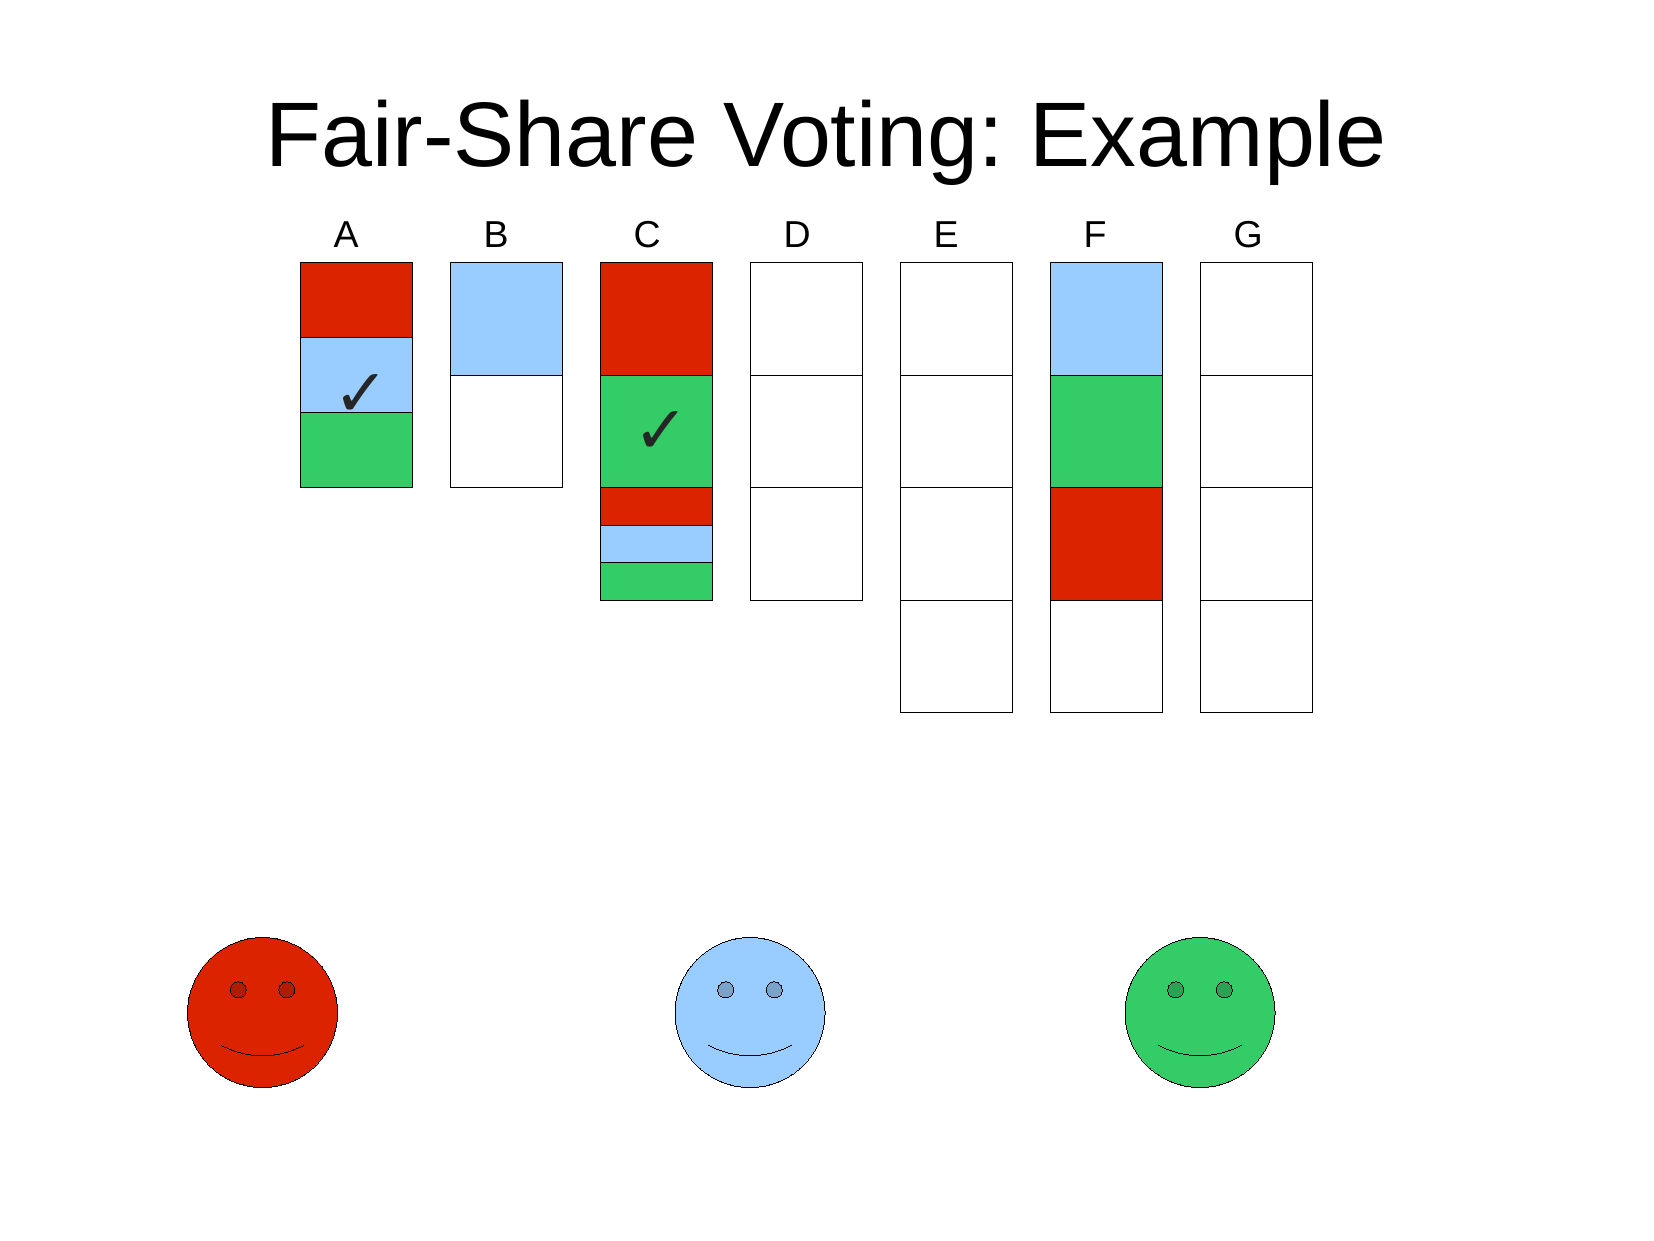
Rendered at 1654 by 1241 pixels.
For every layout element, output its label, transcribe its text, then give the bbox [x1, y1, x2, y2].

text_box D [768, 205, 826, 263]
text_box [1125, 937, 1276, 1088]
text_box ✓ [318, 337, 413, 431]
text_box [450, 262, 563, 488]
text_box [300, 262, 413, 488]
text_box [187, 937, 338, 1088]
text_box [1200, 262, 1313, 713]
text_box [1050, 262, 1163, 713]
text_box C [618, 205, 675, 263]
text_box F [1068, 206, 1126, 264]
text_box G [1218, 205, 1276, 263]
text_box [600, 262, 713, 601]
text_box ✓ [618, 375, 713, 469]
text_box B [468, 206, 526, 264]
text_box [900, 262, 1013, 713]
text_box [750, 262, 863, 601]
text_box E [918, 206, 975, 264]
title Fair-Share Voting: Example [82, 31, 1571, 239]
text_box [675, 937, 826, 1088]
text_box A [318, 206, 376, 264]
